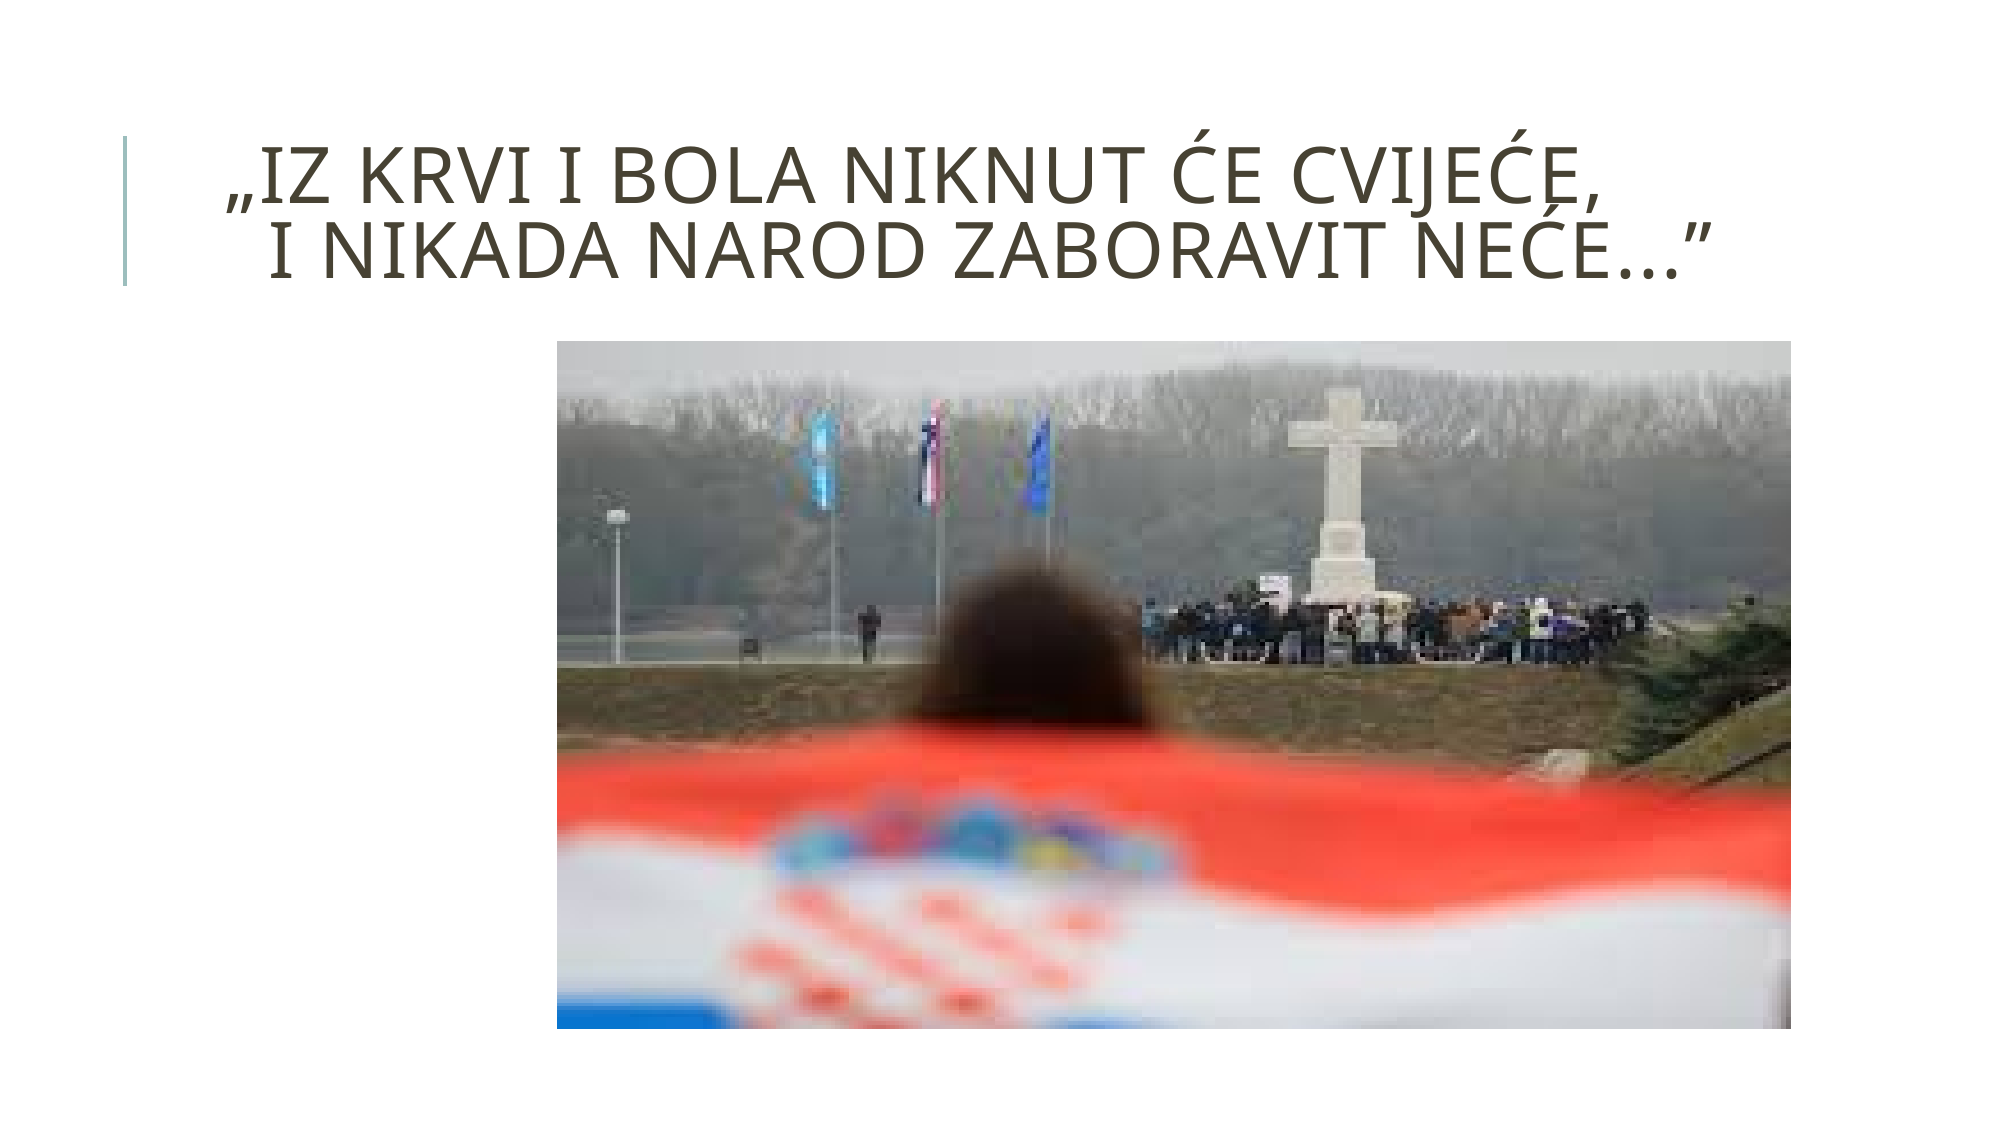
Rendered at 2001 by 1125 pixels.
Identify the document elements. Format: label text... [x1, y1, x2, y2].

picture [557, 341, 1791, 1029]
title „IZ KRVI I BOLA NIKNUT ĆE CVIJEĆE, i nikada narod zaboravit neće...” [209, 96, 1805, 343]
